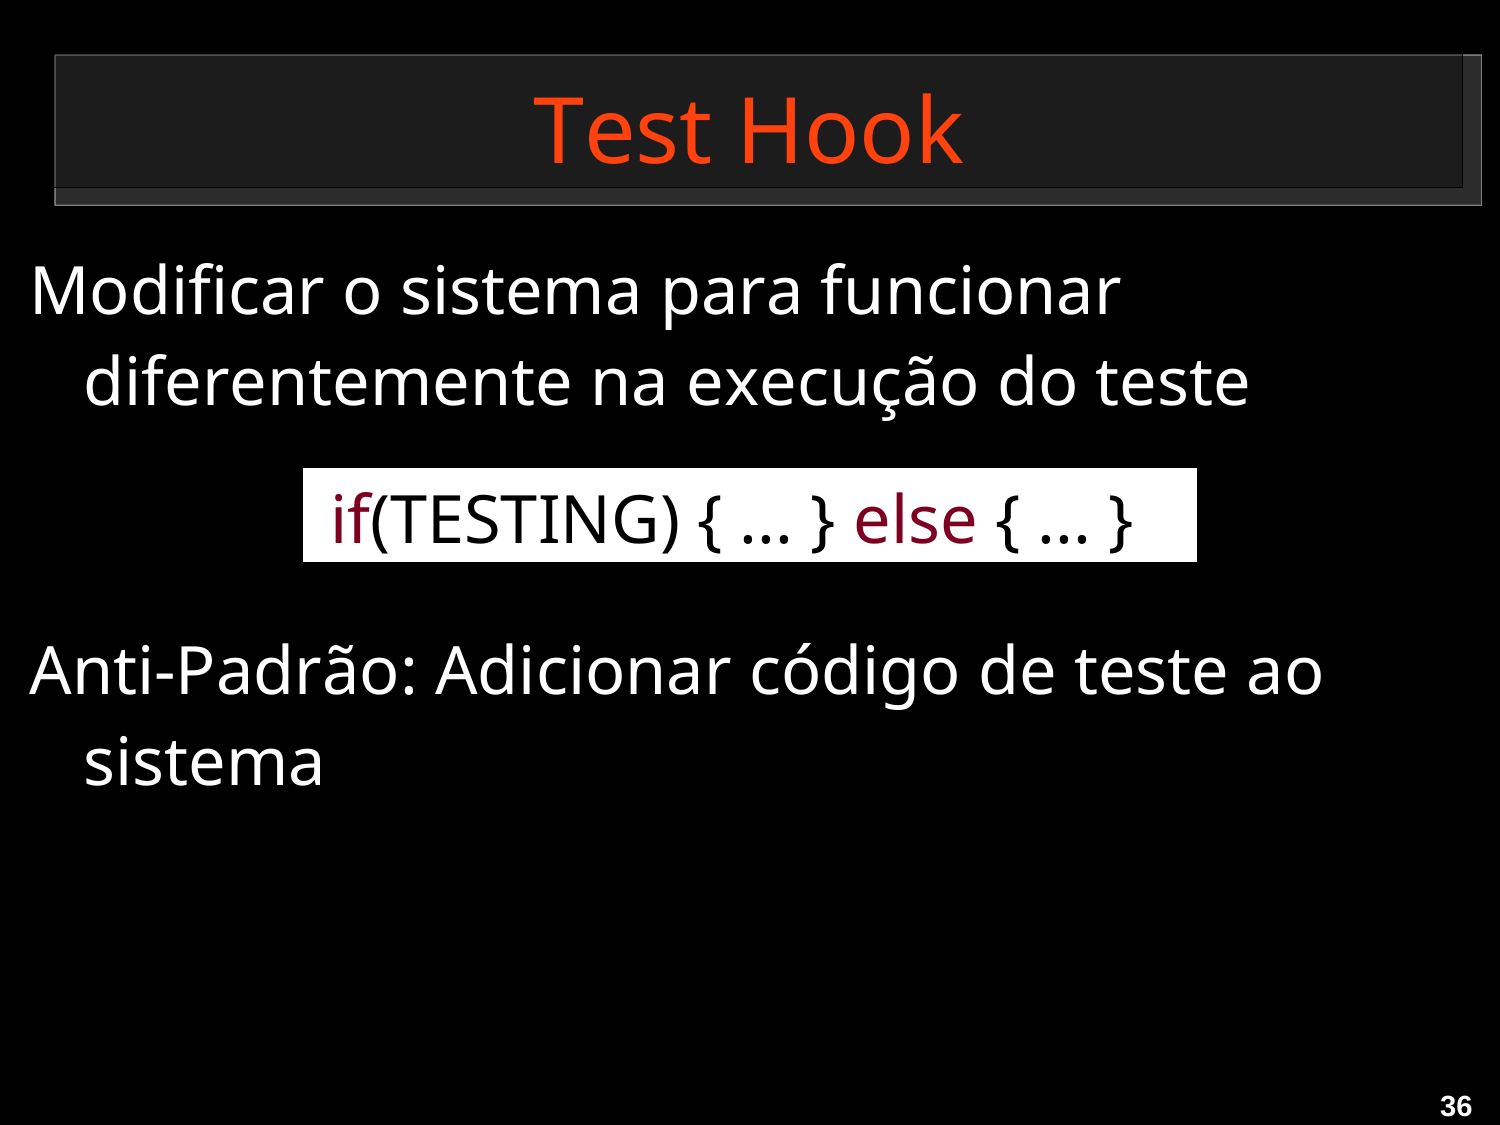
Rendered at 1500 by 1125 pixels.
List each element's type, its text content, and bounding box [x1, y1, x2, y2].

list Modificar o sistema para funcionar diferentemente na execução do teste Anti-Padrão: Adicionar código de teste ao sistema [29, 243, 1469, 1072]
title Test Hook [29, 38, 1469, 218]
text_box [302, 467, 1198, 563]
list if(TESTING) { ... } else { ... } [330, 472, 1198, 563]
